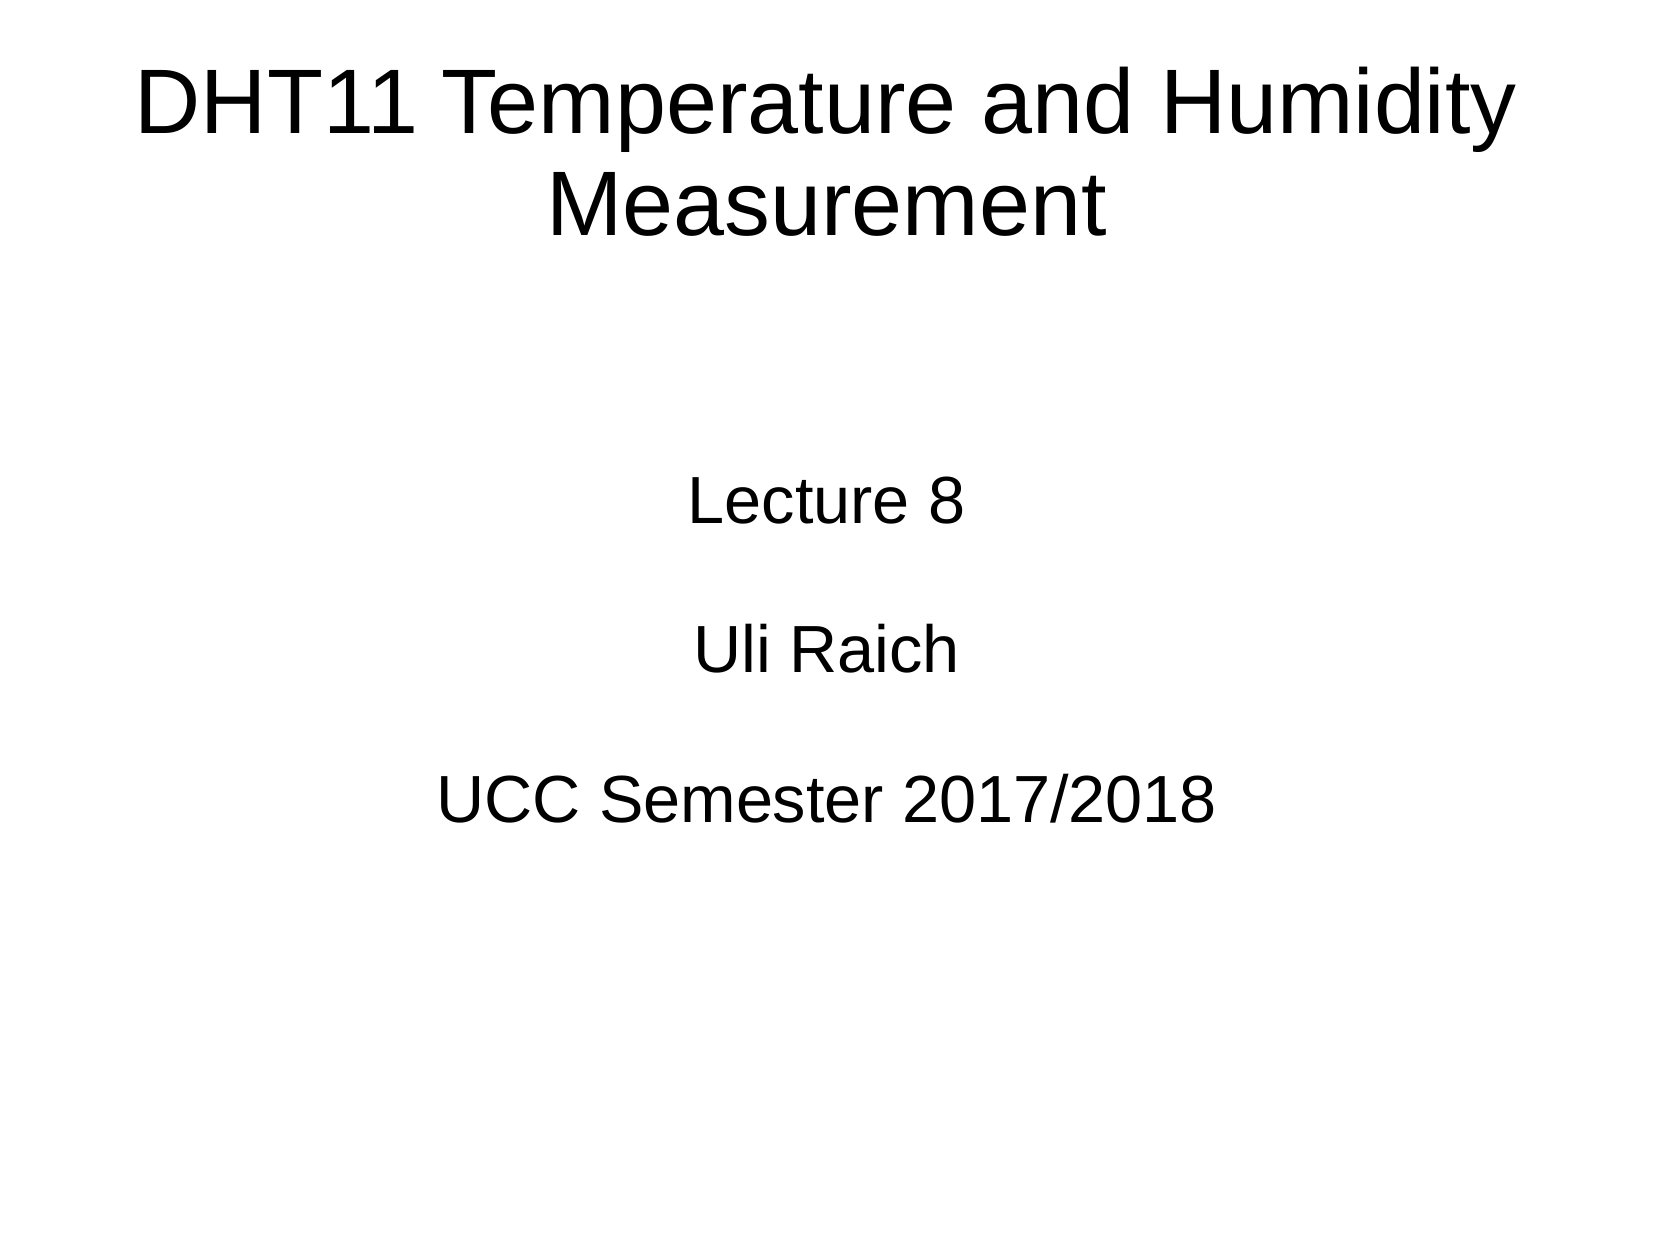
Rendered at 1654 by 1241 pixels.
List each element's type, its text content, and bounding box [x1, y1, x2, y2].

title DHT11 Temperature and Humidity Measurement [82, 49, 1571, 257]
subtitle Lecture 8 Uli Raich UCC Semester 2017/2018 [82, 290, 1571, 1010]
